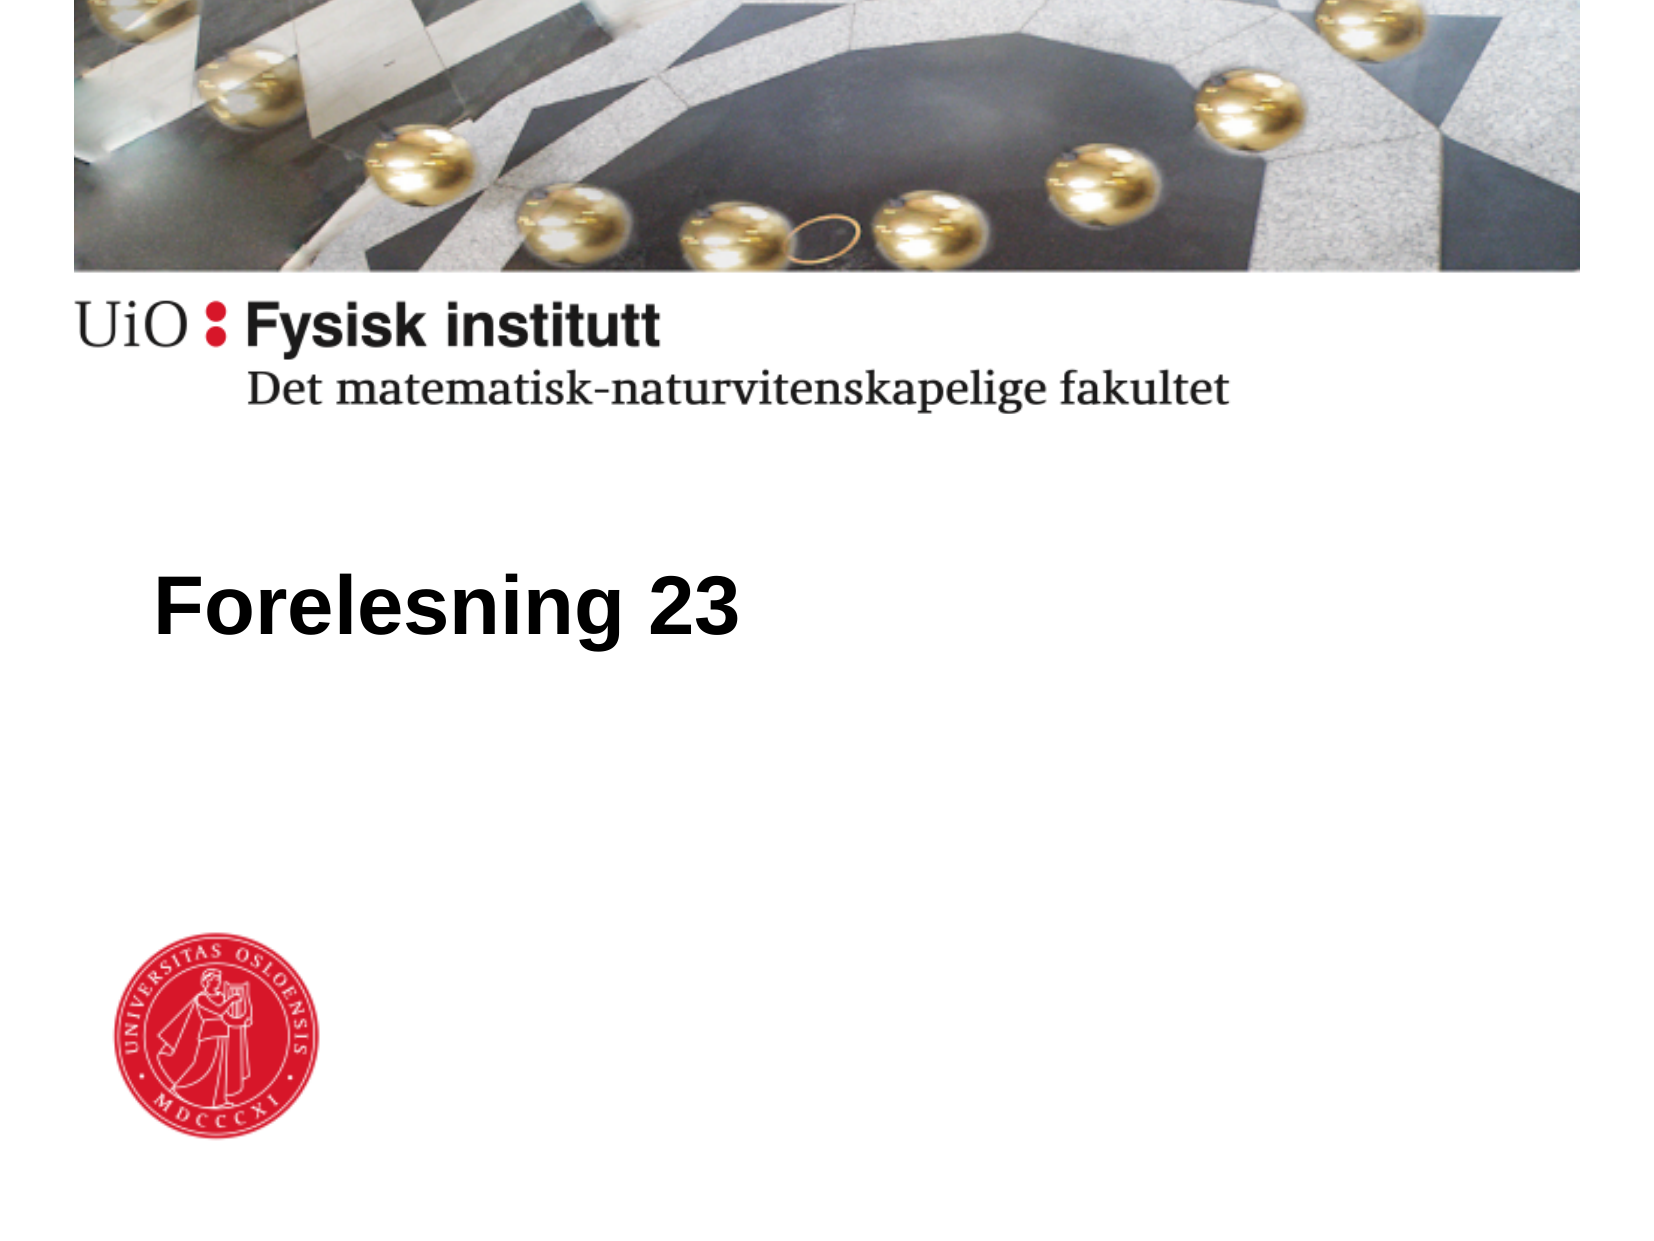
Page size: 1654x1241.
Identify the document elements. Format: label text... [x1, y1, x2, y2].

picture [74, 0, 1580, 280]
picture [72, 292, 1238, 420]
subtitle Forelesning 23 [153, 545, 1418, 666]
picture [109, 927, 326, 1147]
